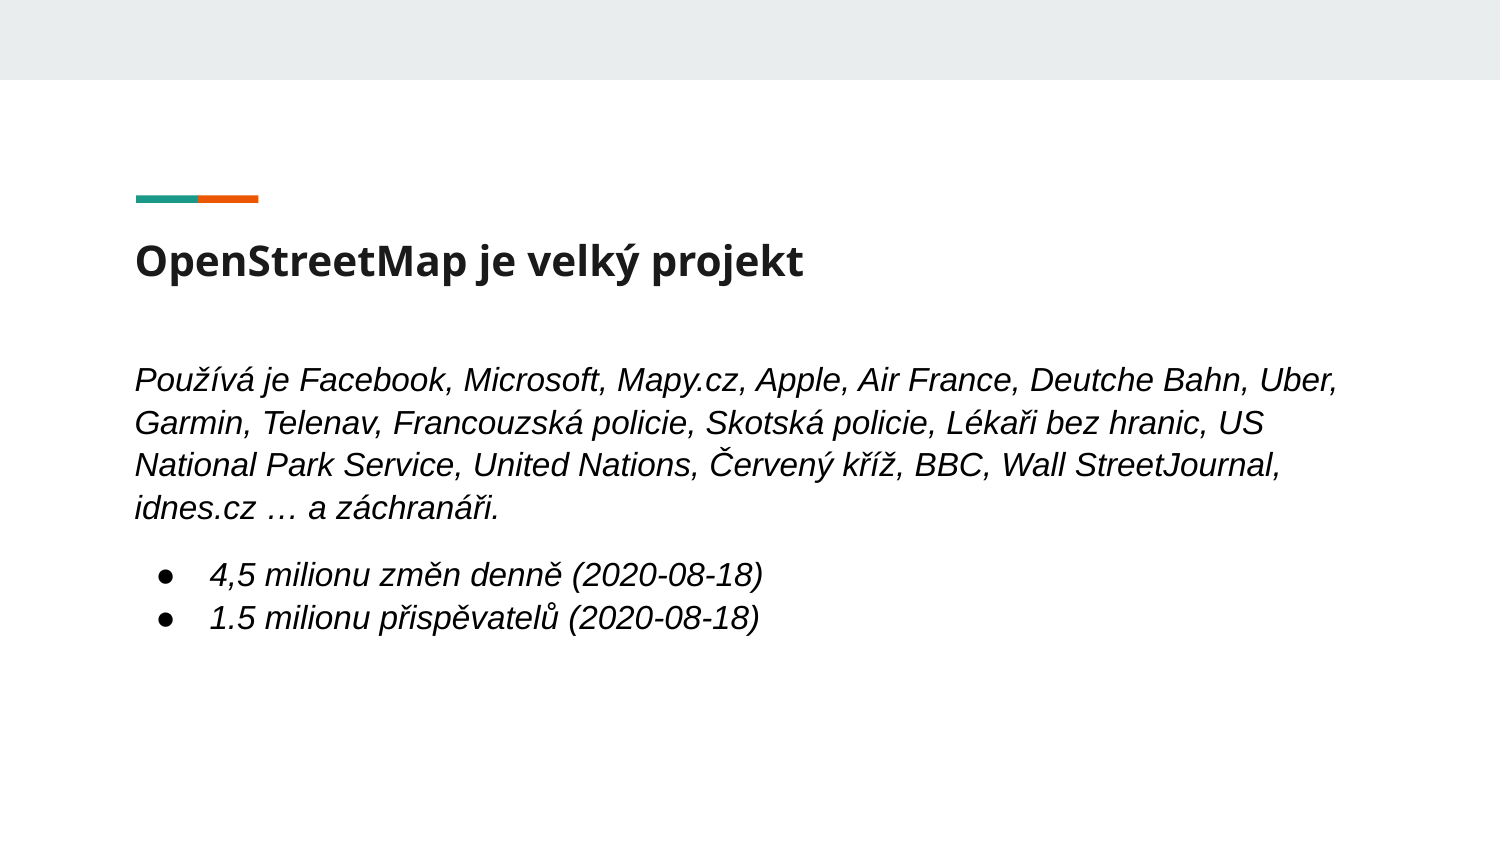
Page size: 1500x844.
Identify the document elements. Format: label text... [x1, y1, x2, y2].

list Používá je Facebook, Microsoft, Mapy.cz, Apple, Air France, Deutche Bahn, Uber, Garmin, Telenav, Francouzská policie, Skotská policie, Lékaři bez hranic, US National Park Service, United Nations, Červený kříž, BBC, Wall StreetJournal, idnes.cz … a záchranáři. 4,5 milionu změn denně (2020-08-18) 1.5 milionu přispěvatelů (2020-08-18) [119, 341, 1381, 712]
title OpenStreetMap je velký projekt [119, 216, 1381, 305]
